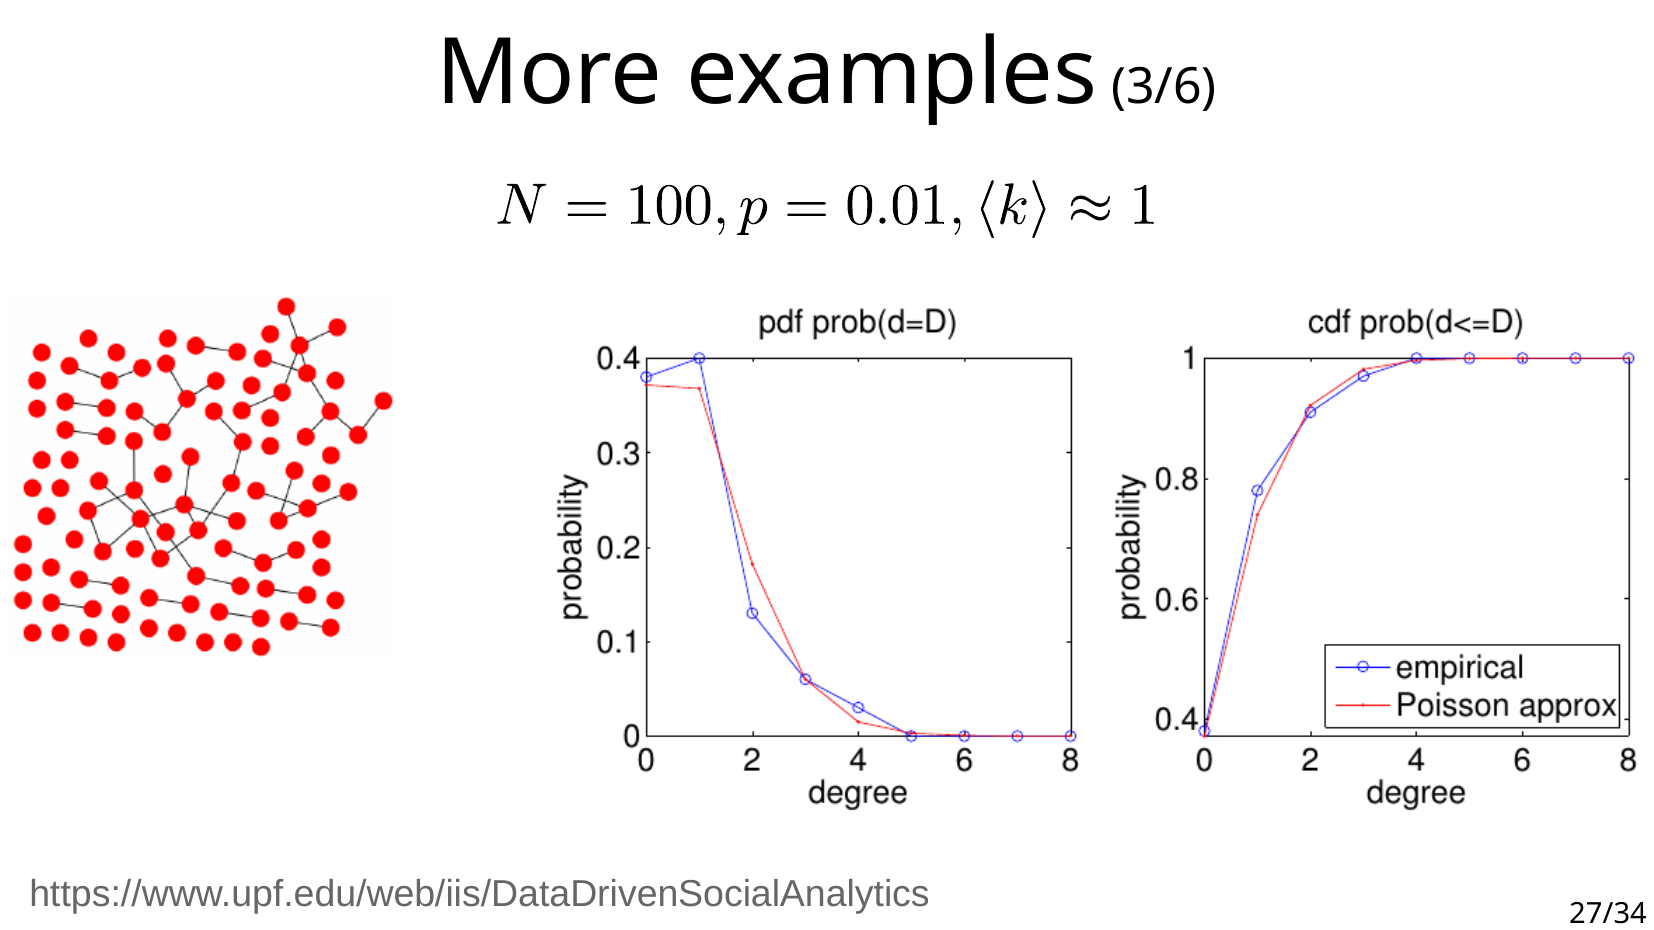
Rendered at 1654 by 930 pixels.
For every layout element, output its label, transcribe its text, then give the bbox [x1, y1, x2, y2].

text_box https://www.upf.edu/web/iis/DataDrivenSocialAnalytics [14, 864, 1051, 922]
text_box [495, 180, 1159, 239]
title More examples (3/6) [82, 1, 1571, 135]
picture [0, 275, 1653, 834]
